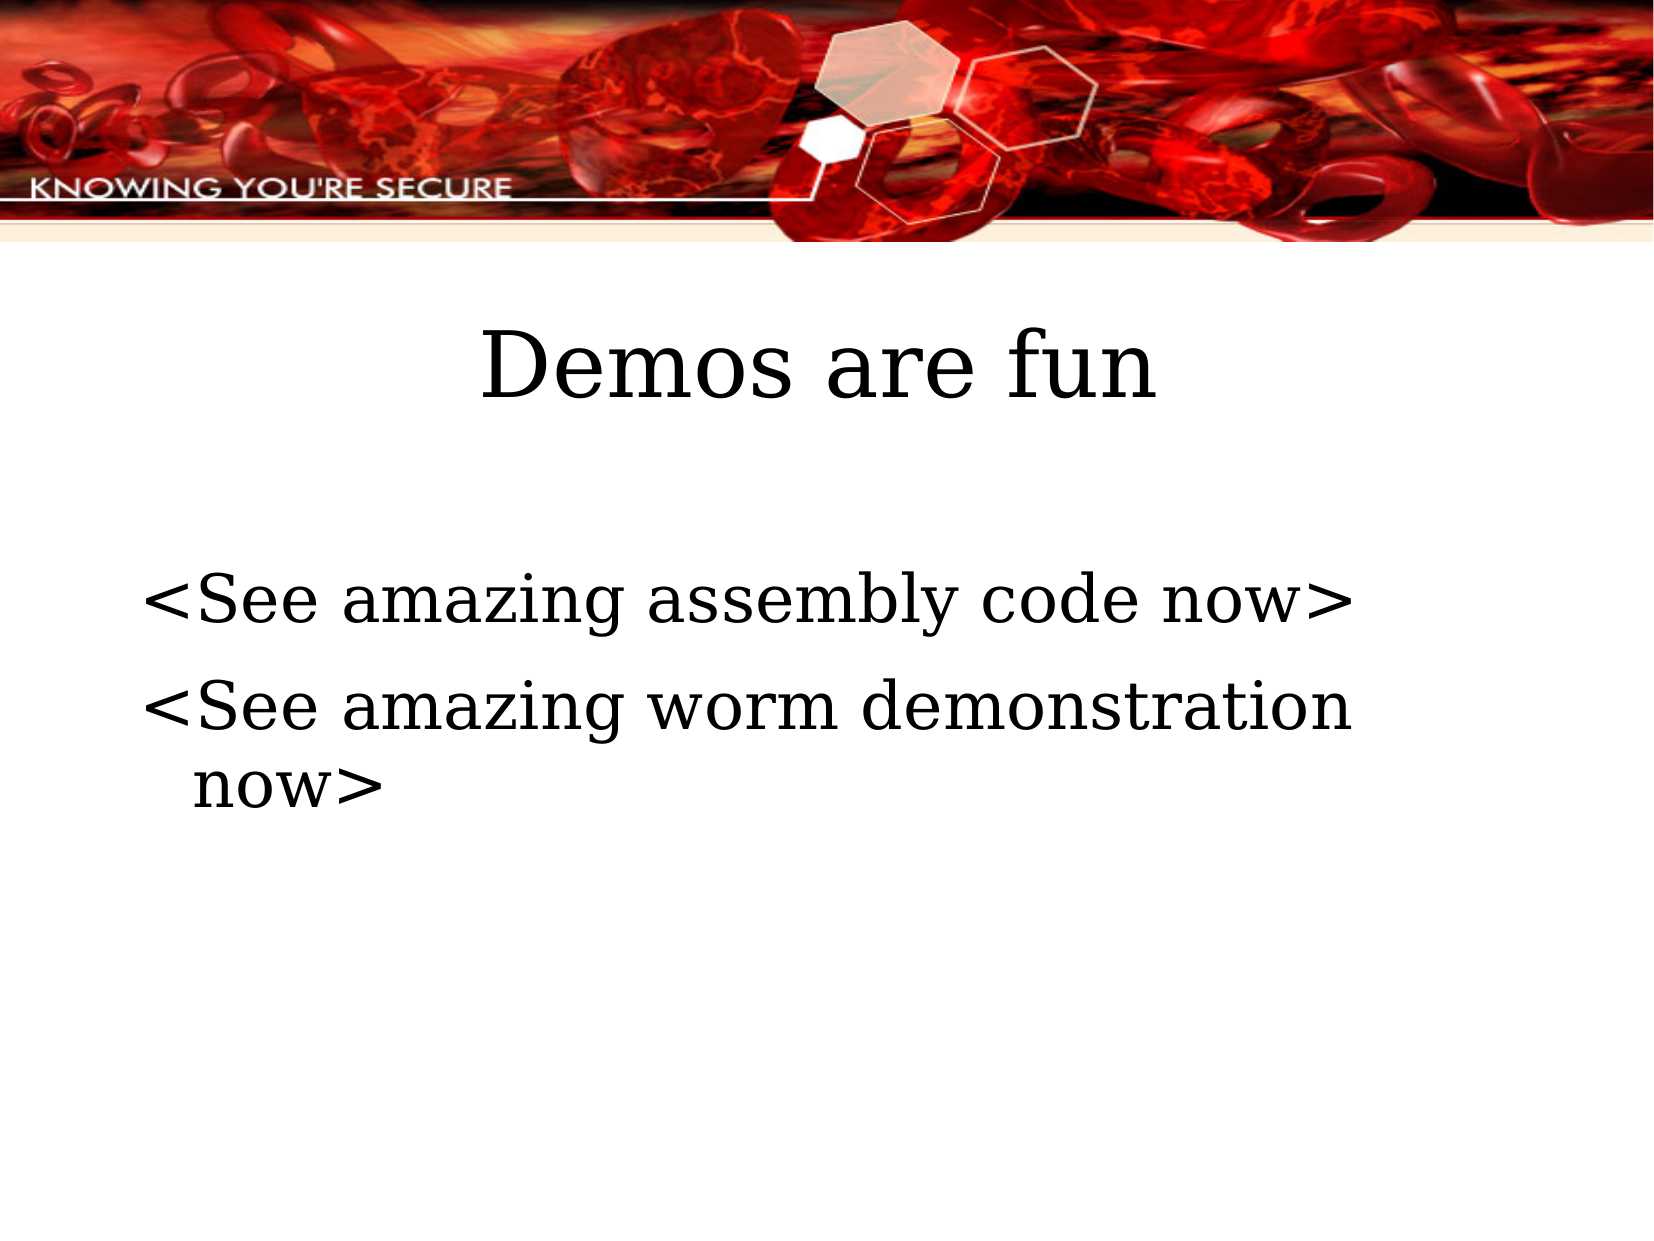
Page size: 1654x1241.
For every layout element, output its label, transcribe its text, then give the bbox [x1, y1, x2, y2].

picture [0, 0, 1654, 242]
title Demos are fun [113, 261, 1526, 470]
list <See amazing assembly code now> <See amazing worm demonstration now> [121, 560, 1534, 1127]
